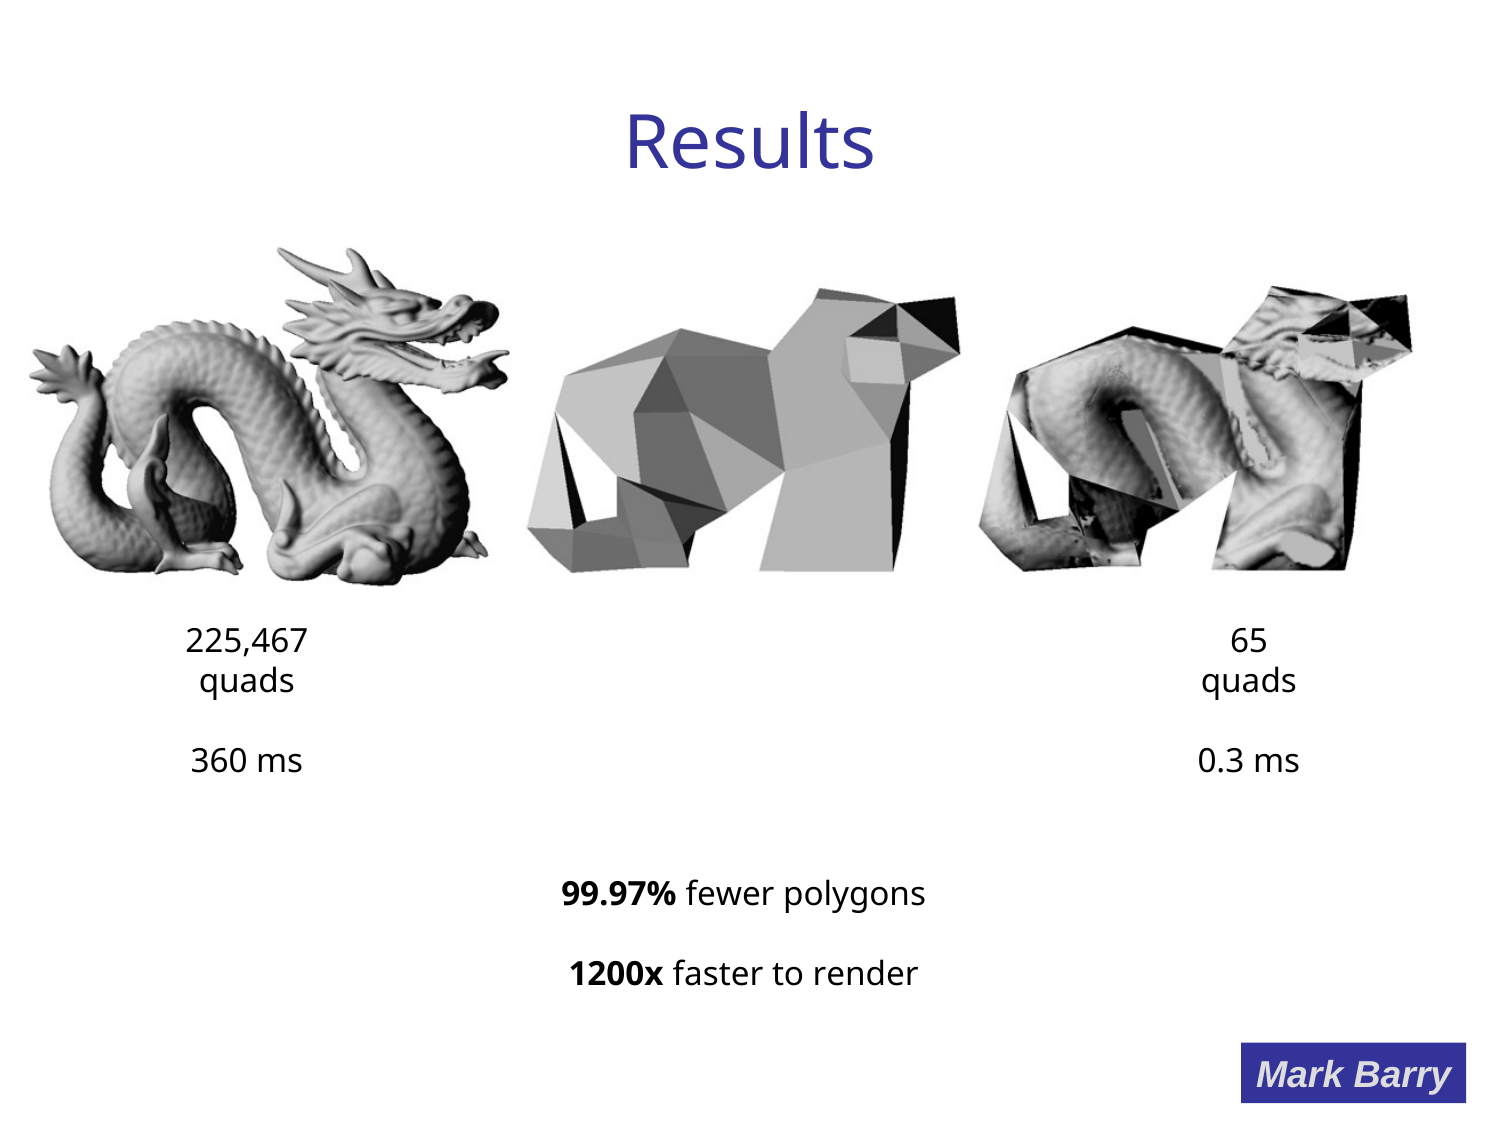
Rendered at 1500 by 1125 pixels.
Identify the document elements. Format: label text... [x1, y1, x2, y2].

text_box 99.97% fewer polygons 1200x faster to render [487, 864, 1000, 1000]
text_box Mark Barry [1241, 1042, 1467, 1104]
text_box 225,467 quads 360 ms [170, 611, 324, 788]
picture [29, 245, 1418, 590]
text_box 65 quads 0.3 ms [1182, 611, 1316, 788]
title Results [75, 45, 1426, 233]
